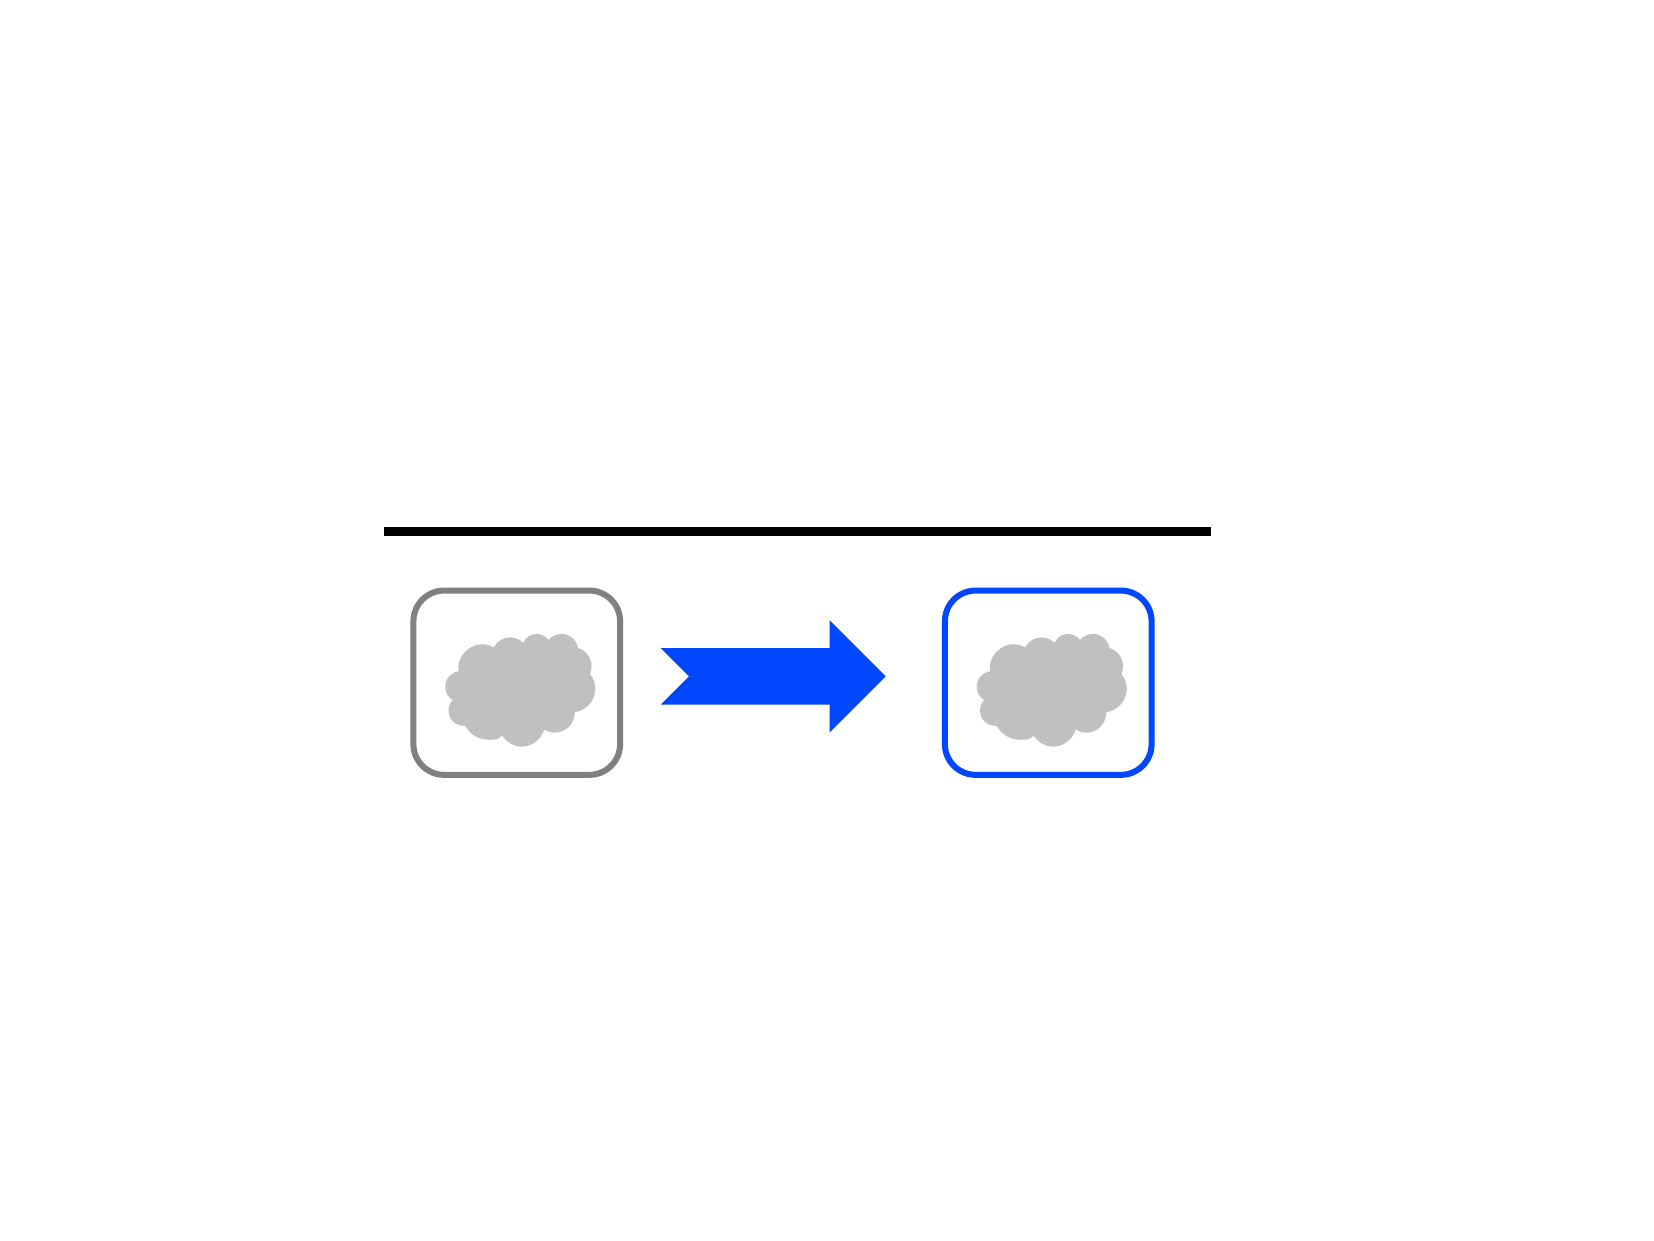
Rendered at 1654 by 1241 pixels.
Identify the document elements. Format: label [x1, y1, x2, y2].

text_box [660, 620, 886, 733]
text_box [976, 633, 1127, 747]
text_box [445, 633, 596, 747]
